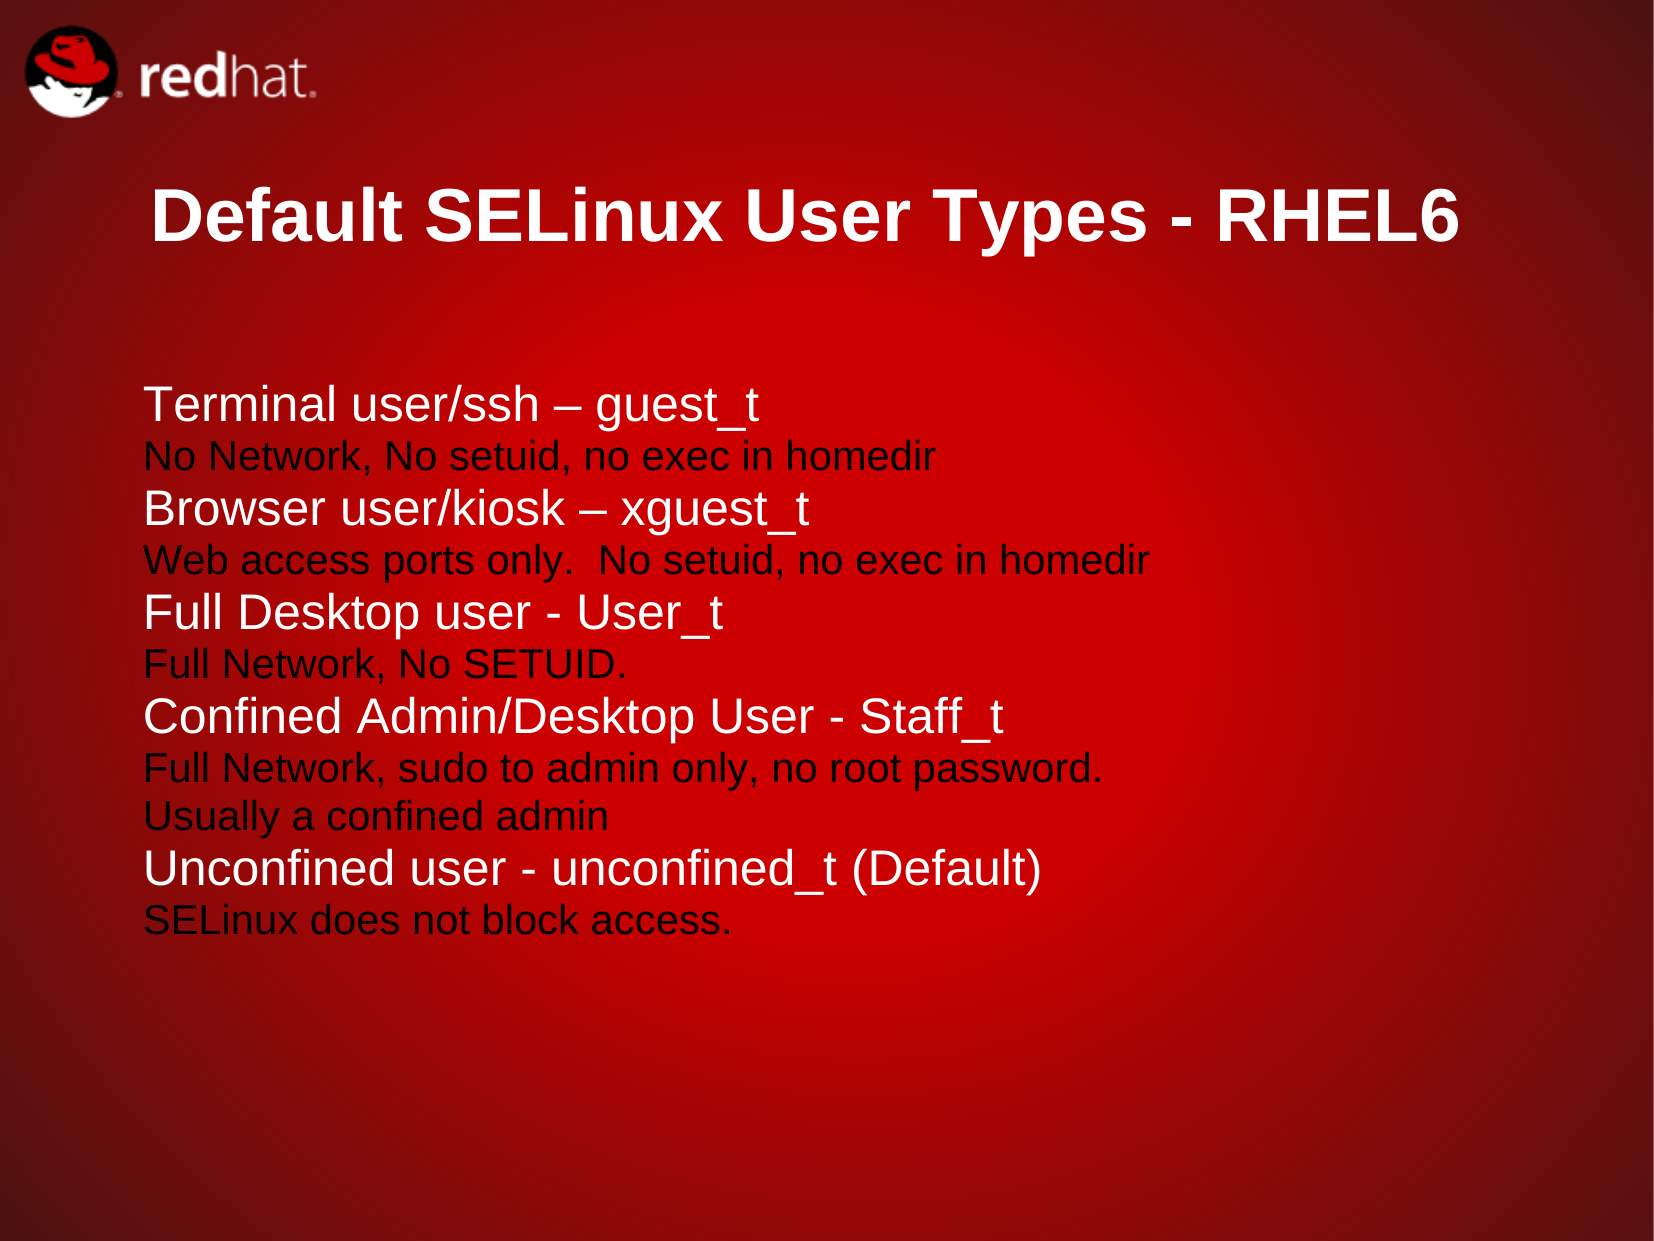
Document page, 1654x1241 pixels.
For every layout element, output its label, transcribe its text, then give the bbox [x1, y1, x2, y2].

list Terminal user/ssh – guest_t No Network, No setuid, no exec in homedir Browser user/kiosk – xguest_t Web access ports only. No setuid, no exec in homedir Full Desktop user - User_t Full Network, No SETUID. Confined Admin/Desktop User - Staff_t Full Network, sudo to admin only, no root password. Usually a confined admin Unconfined user - unconfined_t (Default) SELinux does not block access. [86, 375, 1576, 1154]
title Default SELinux User Types - RHEL6 [150, 129, 1568, 301]
picture [0, 0, 1654, 1241]
